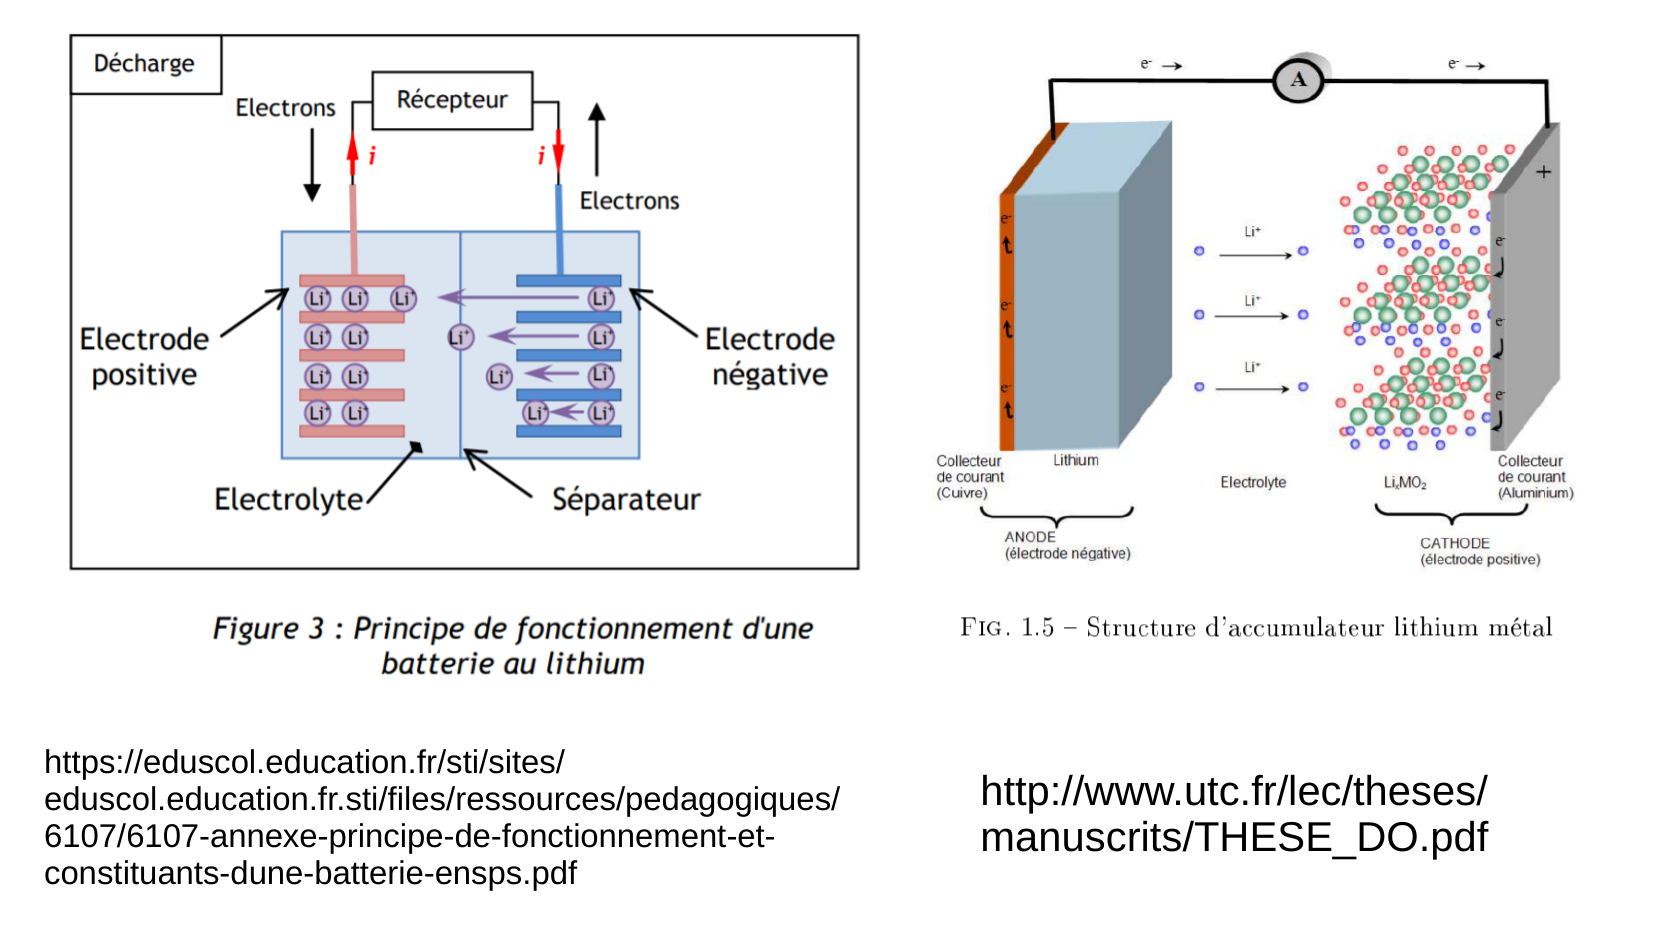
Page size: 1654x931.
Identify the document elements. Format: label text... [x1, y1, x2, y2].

picture [59, 29, 876, 697]
picture [885, 35, 1630, 648]
list http://www.utc.fr/lec/theses/manuscrits/THESE_DO.pdf [909, 767, 1642, 931]
list https://eduscol.education.fr/sti/sites/eduscol.education.fr.sti/files/ressources/pedagogiques/6107/6107-annexe-principe-de-fonctionnement-et-constituants-dune-batterie-ensps.pdf [0, 744, 886, 918]
